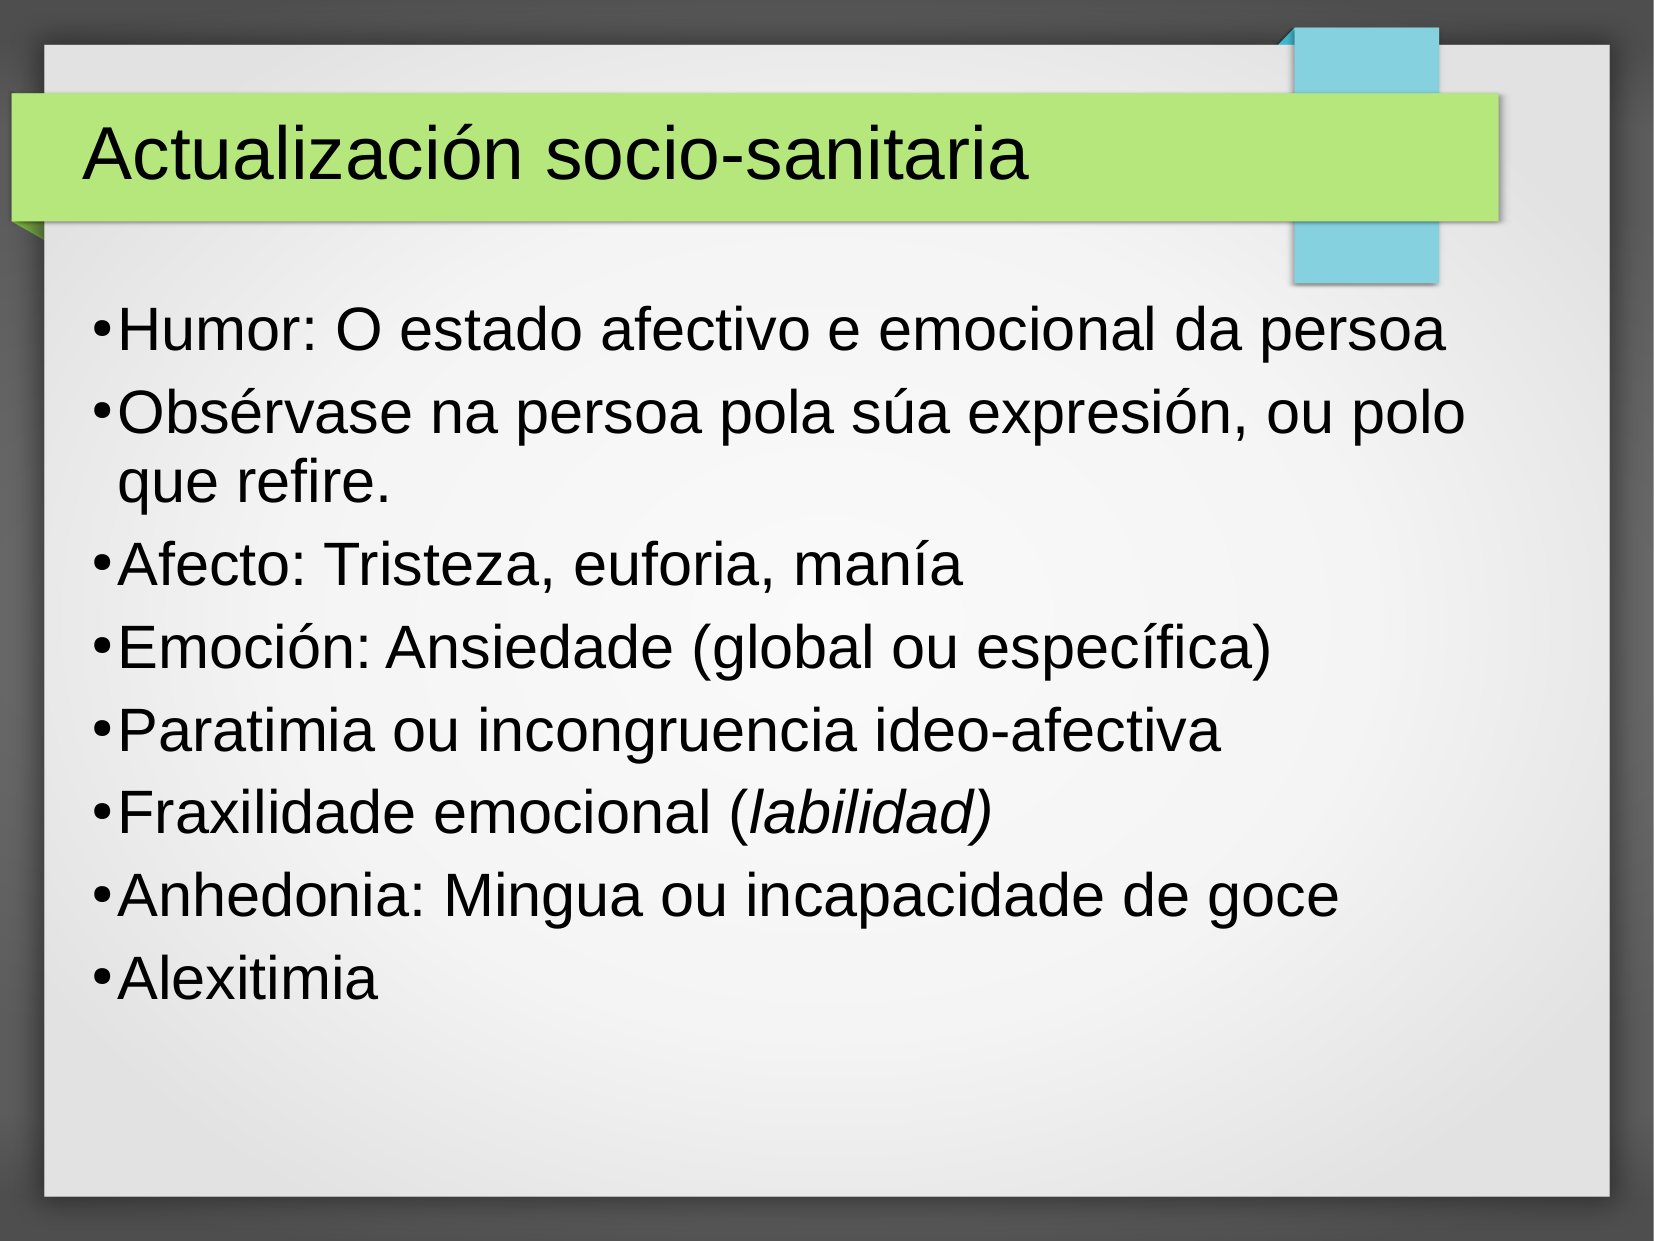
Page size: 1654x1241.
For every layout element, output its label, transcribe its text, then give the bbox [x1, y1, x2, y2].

picture [0, 0, 1654, 1241]
title Actualización socio-sanitaria [82, 94, 1264, 213]
list Humor: O estado afectivo e emocional da persoa Obsérvase na persoa pola súa expresión, ou polo que refire. Afecto: Tristeza, euforia, manía Emoción: Ansiedade (global ou específica) Paratimia ou incongruencia ideo-afectiva Fraxilidade emocional (labilidad) Anhedonia: Mingua ou incapacidade de goce Alexitimia [82, 295, 1571, 1015]
